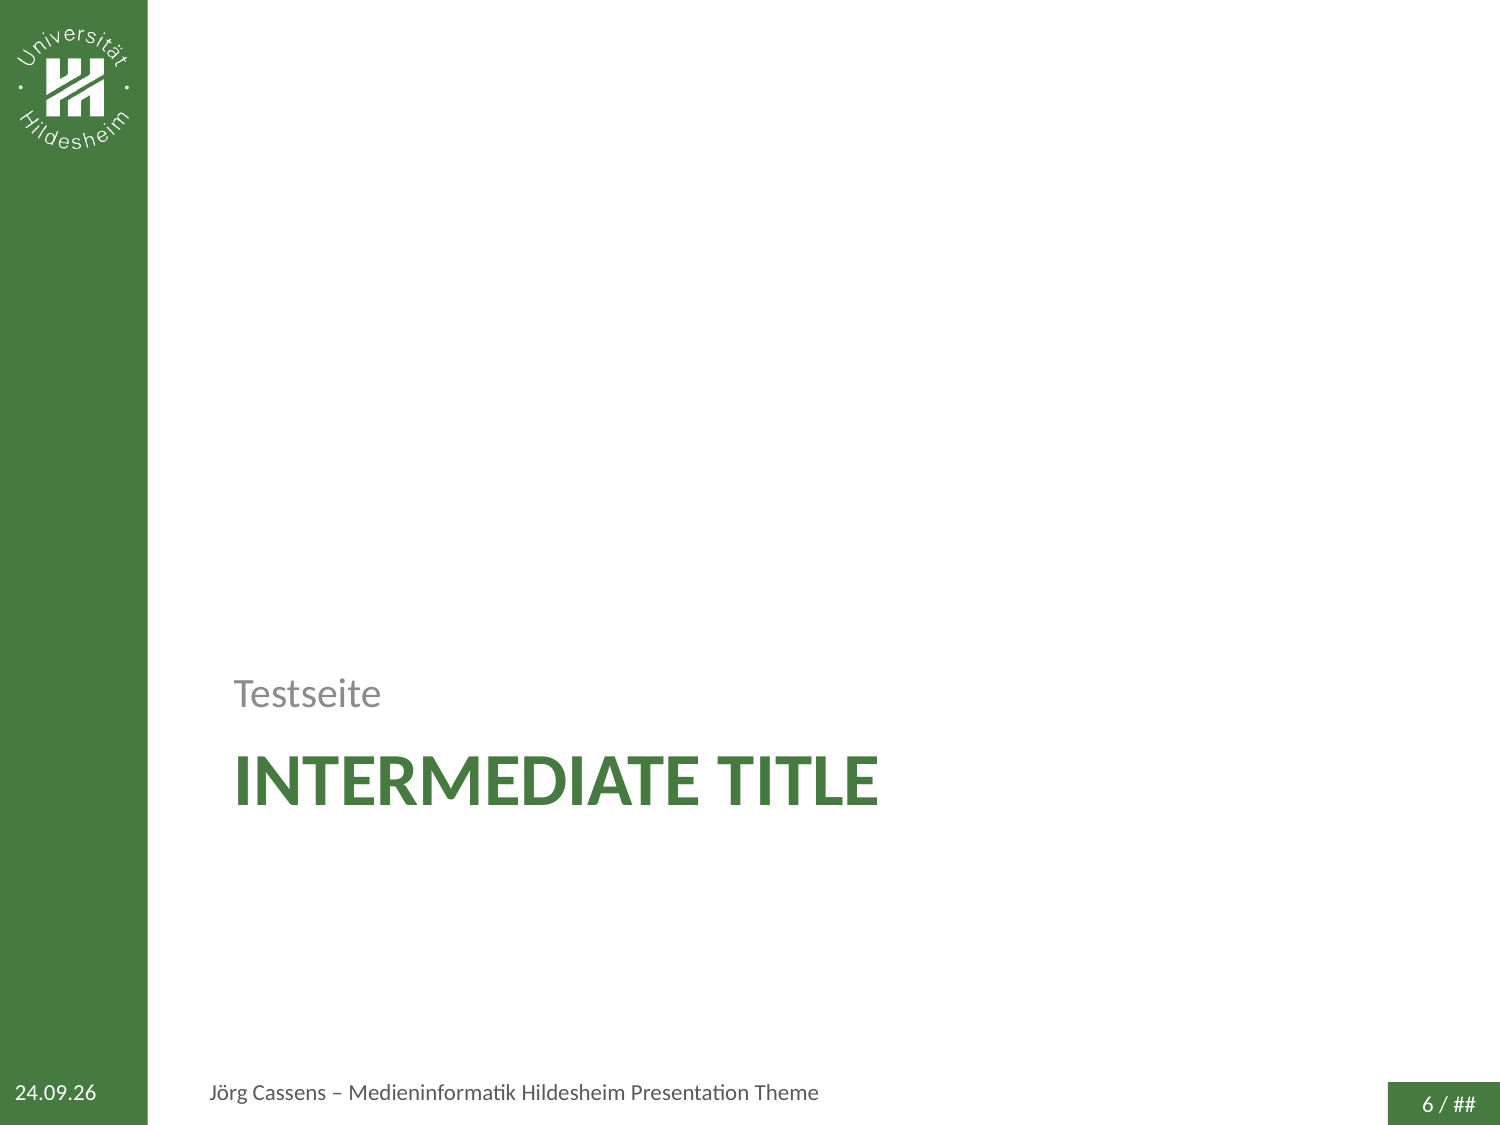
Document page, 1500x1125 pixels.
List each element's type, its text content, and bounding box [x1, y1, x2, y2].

list Testseite [218, 476, 1388, 723]
picture [17, 29, 129, 149]
title Intermediate Title [218, 723, 1388, 947]
